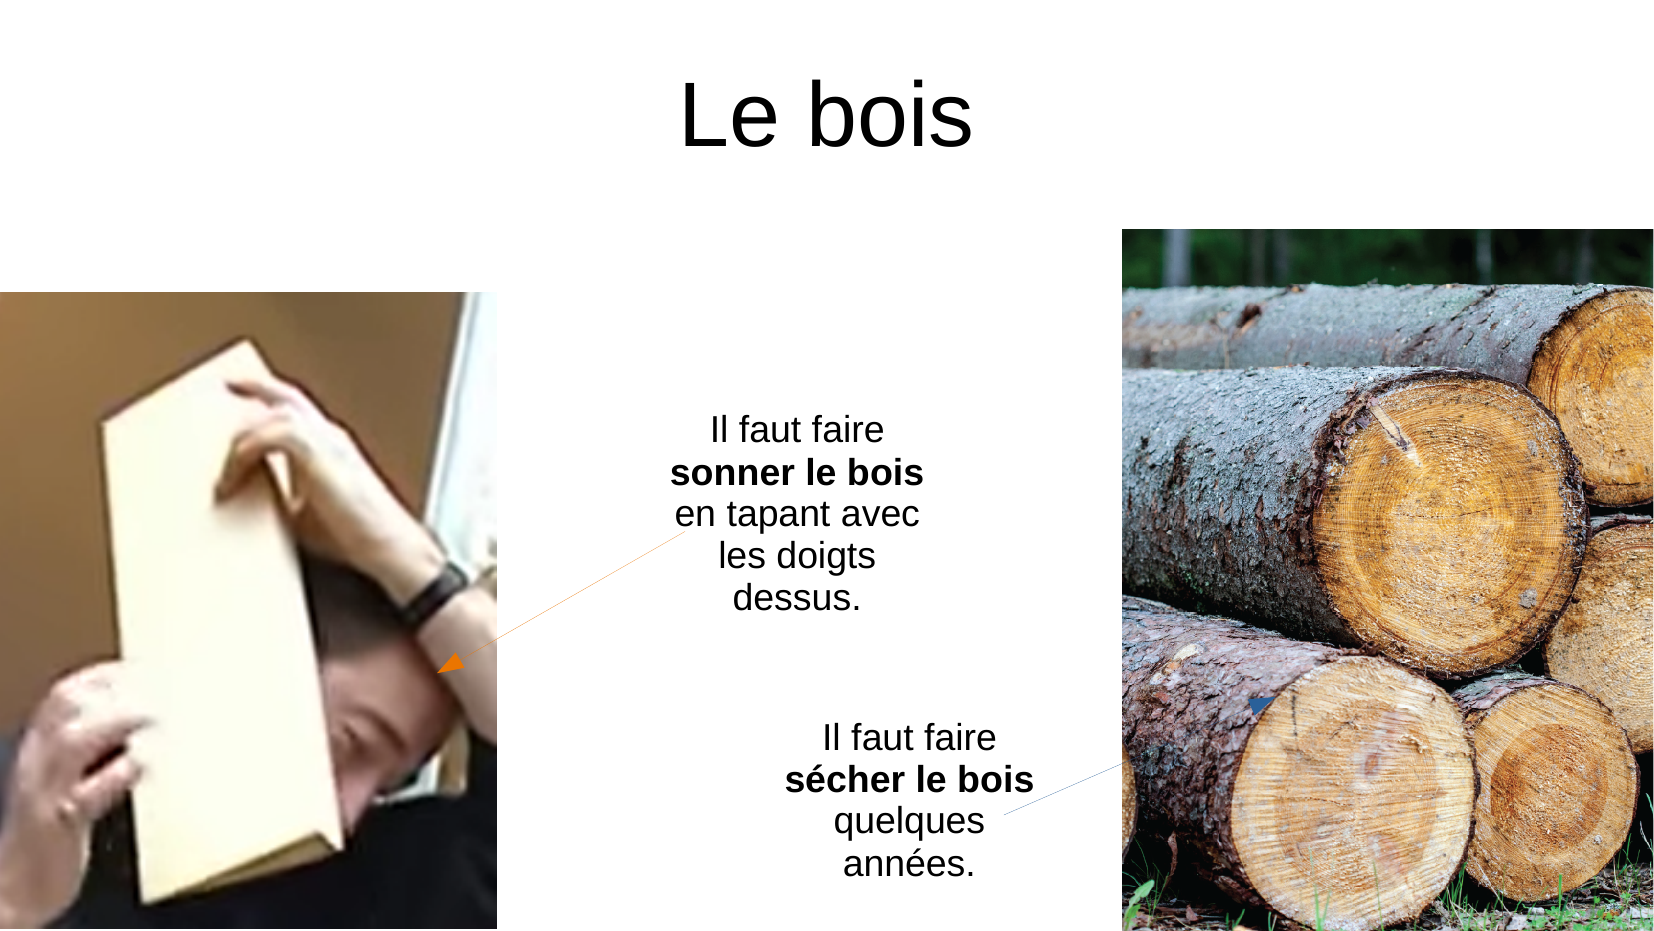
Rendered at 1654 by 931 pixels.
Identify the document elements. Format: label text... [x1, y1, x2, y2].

text_box Il faut faire sécher le bois quelques années. [767, 708, 1052, 893]
title Le bois [82, 37, 1571, 193]
text_box Il faut faire sonner le bois en tapant avec les doigts dessus. [637, 401, 957, 628]
picture [1122, 229, 1654, 931]
picture [0, 292, 497, 930]
